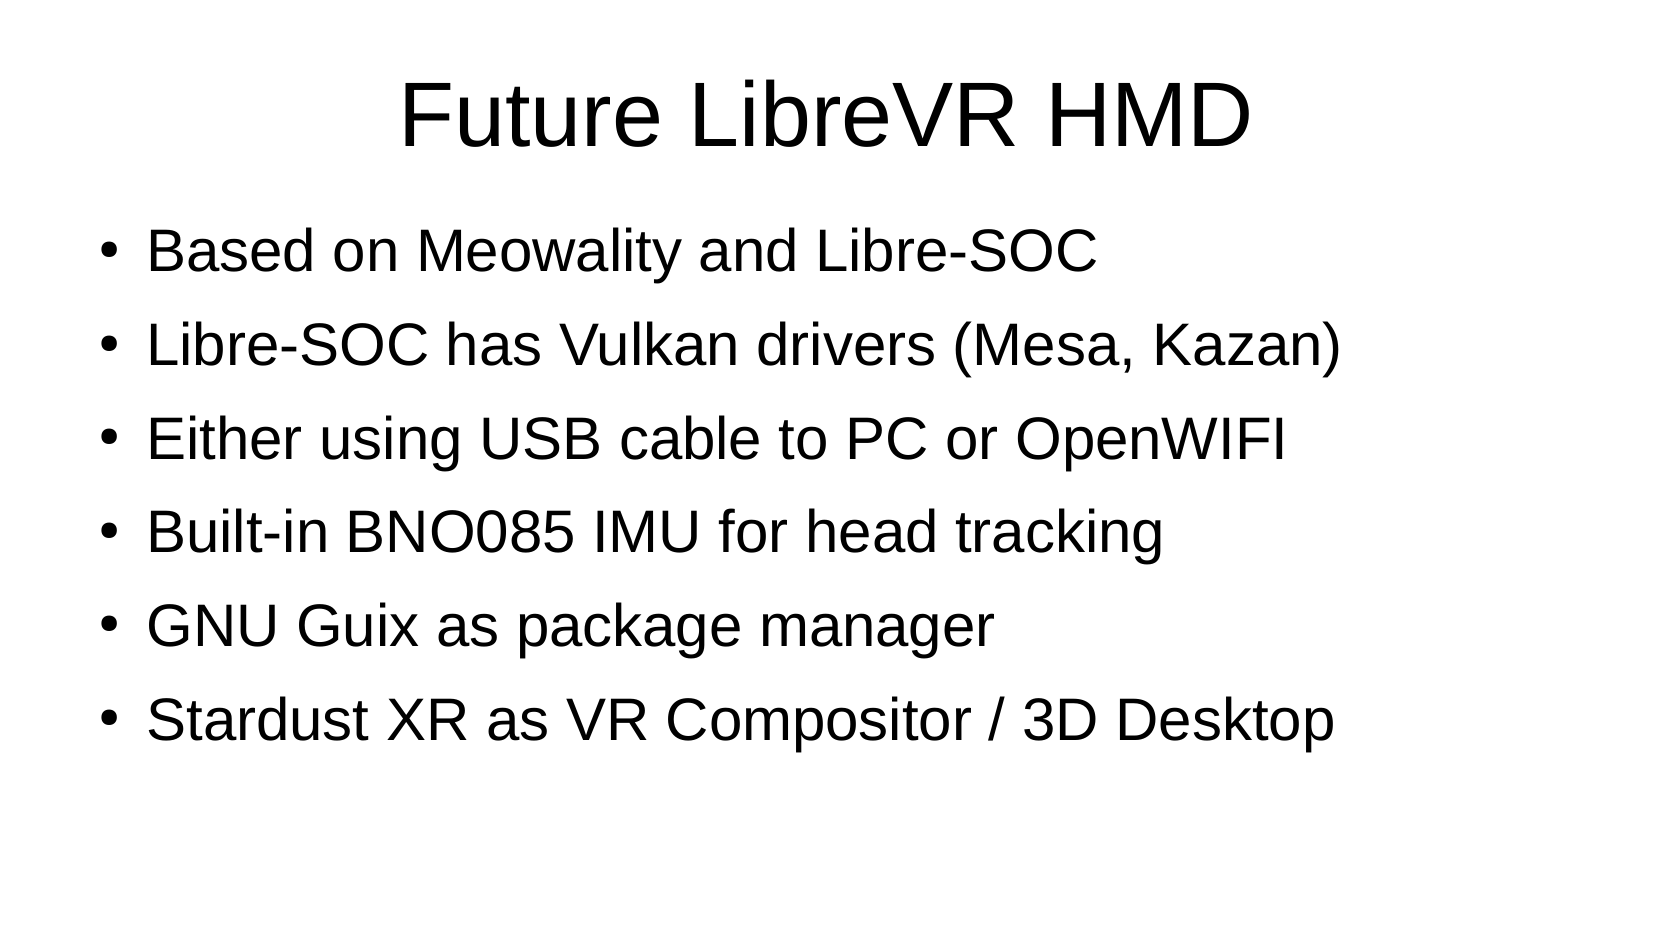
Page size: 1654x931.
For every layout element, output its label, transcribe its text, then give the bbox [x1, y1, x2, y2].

title Future LibreVR HMD [82, 37, 1571, 193]
list Based on Meowality and Libre-SOC Libre-SOC has Vulkan drivers (Mesa, Kazan) Either using USB cable to PC or OpenWIFI Built-in BNO085 IMU for head tracking GNU Guix as package manager Stardust XR as VR Compositor / 3D Desktop [82, 217, 1571, 758]
